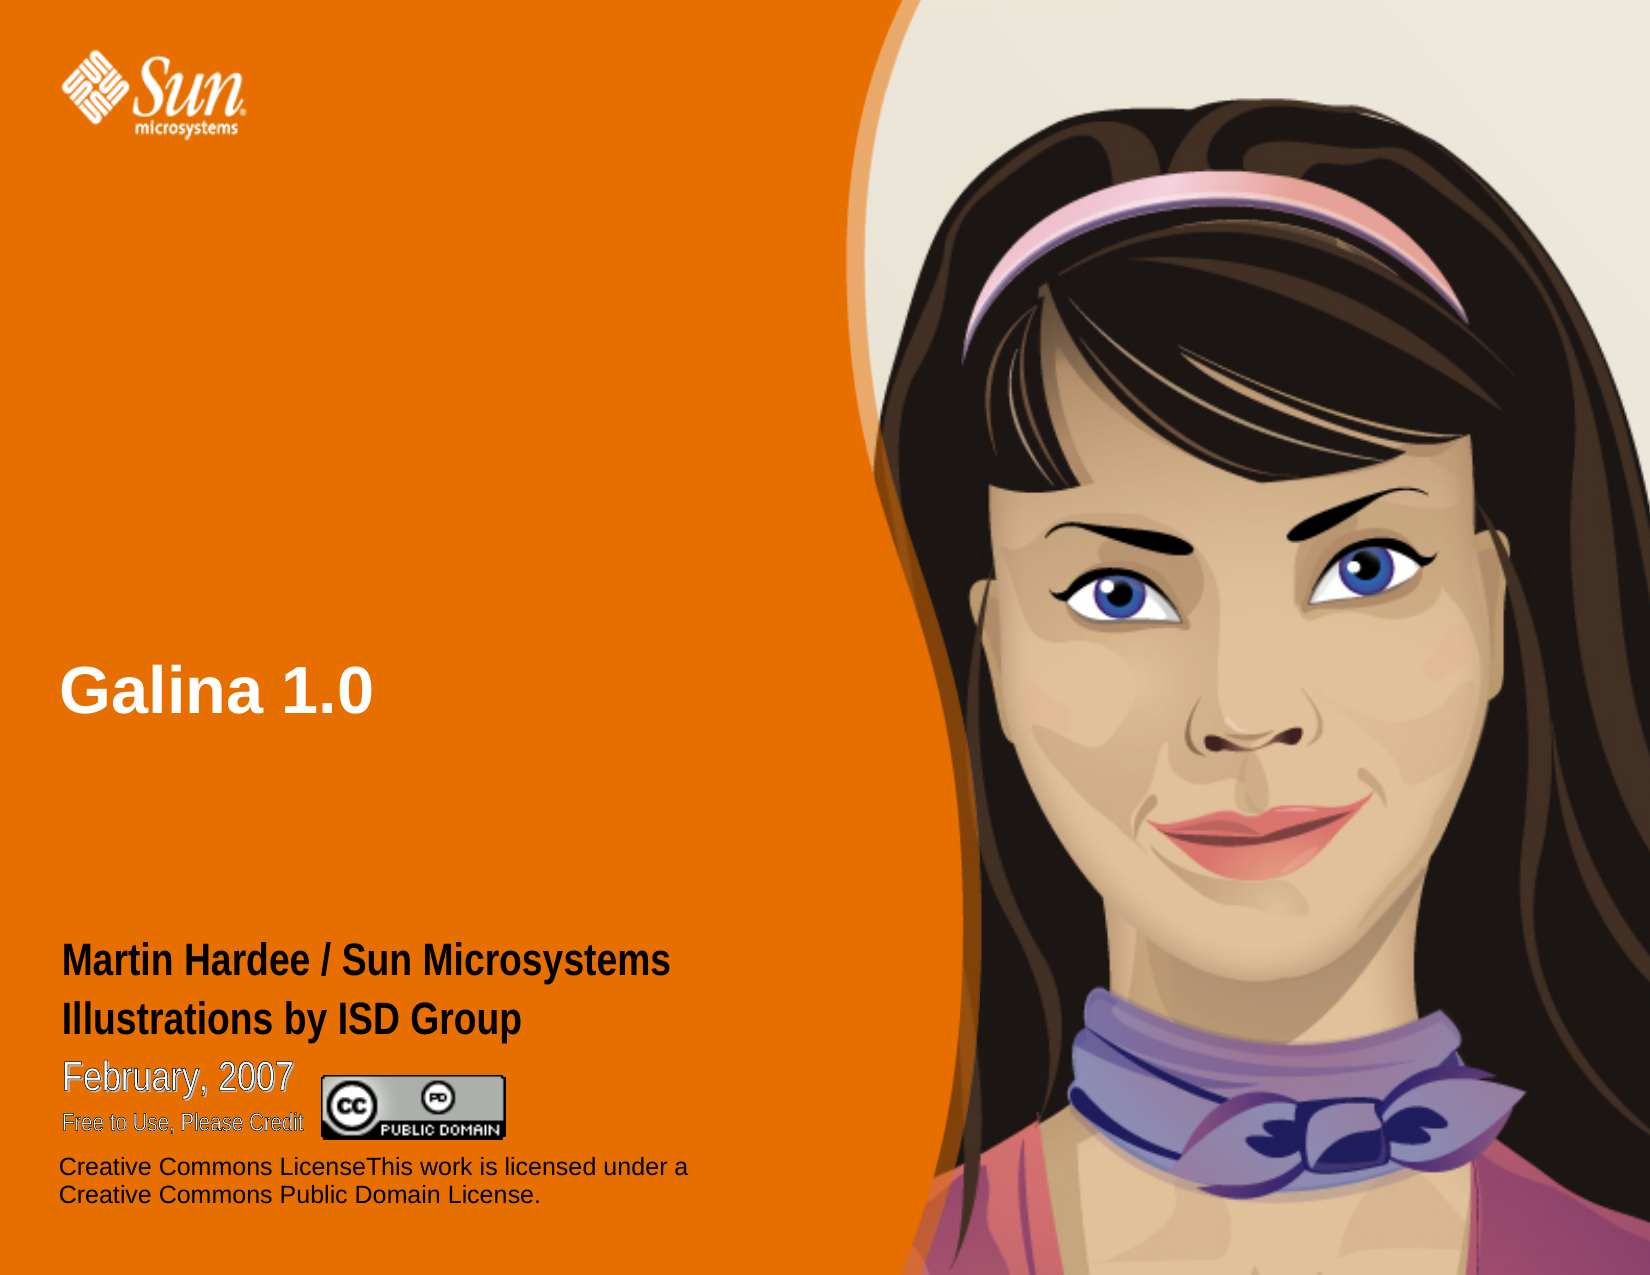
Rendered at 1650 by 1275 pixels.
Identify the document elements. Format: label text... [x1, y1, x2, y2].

text_box Creative Commons LicenseThis work is licensed under a Creative Commons Public Domain License. [44, 1102, 723, 1217]
picture [0, 0, 1650, 1275]
text_box Martin Hardee / Sun Microsystems Illustrations by ISD Group February, 2007 Free to Use, Please Credit [61, 935, 679, 1102]
text_box Galina 1.0 [59, 652, 825, 784]
